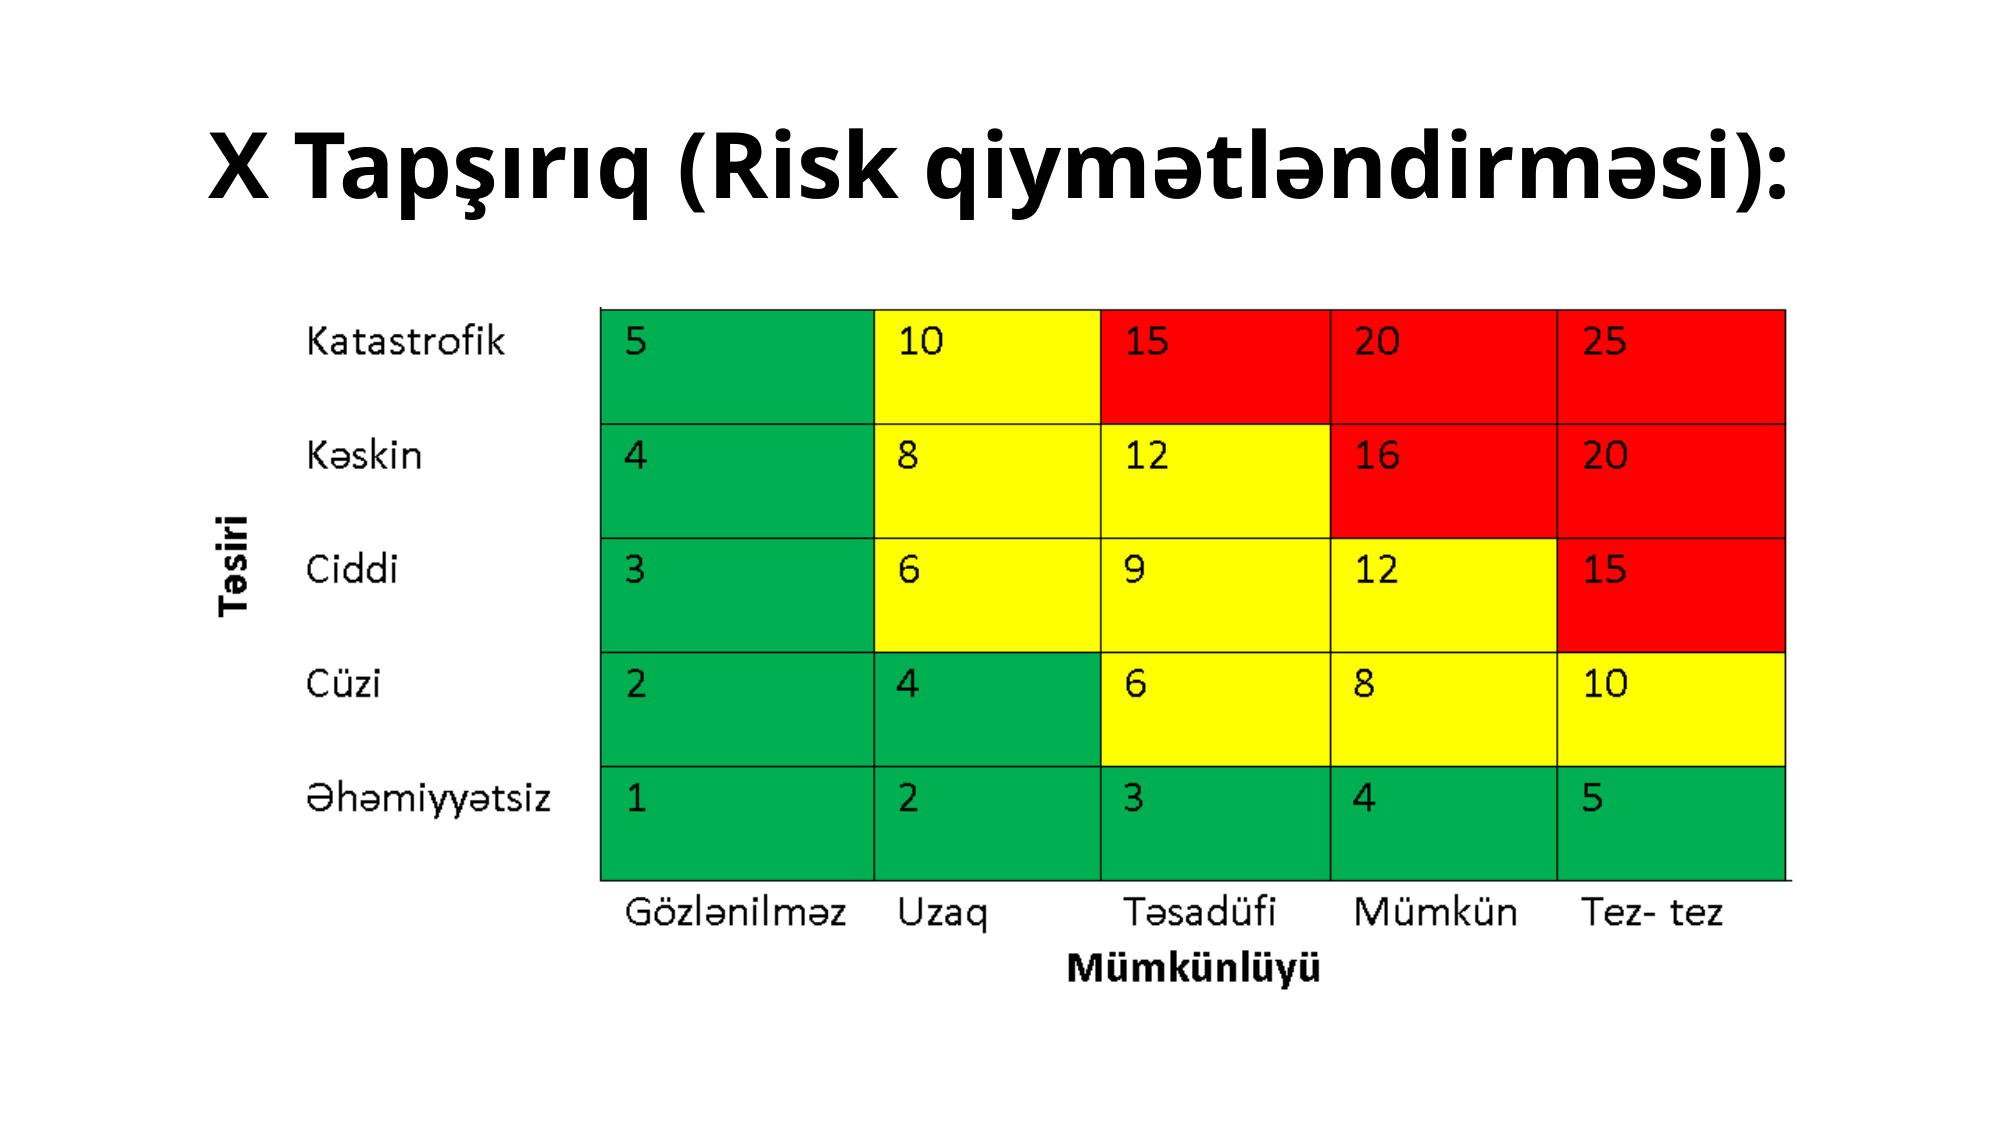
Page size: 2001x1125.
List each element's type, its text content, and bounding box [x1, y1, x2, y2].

picture [207, 307, 1793, 1006]
title X Tapşırıq (Risk qiymətləndirməsi): [137, 59, 1863, 278]
